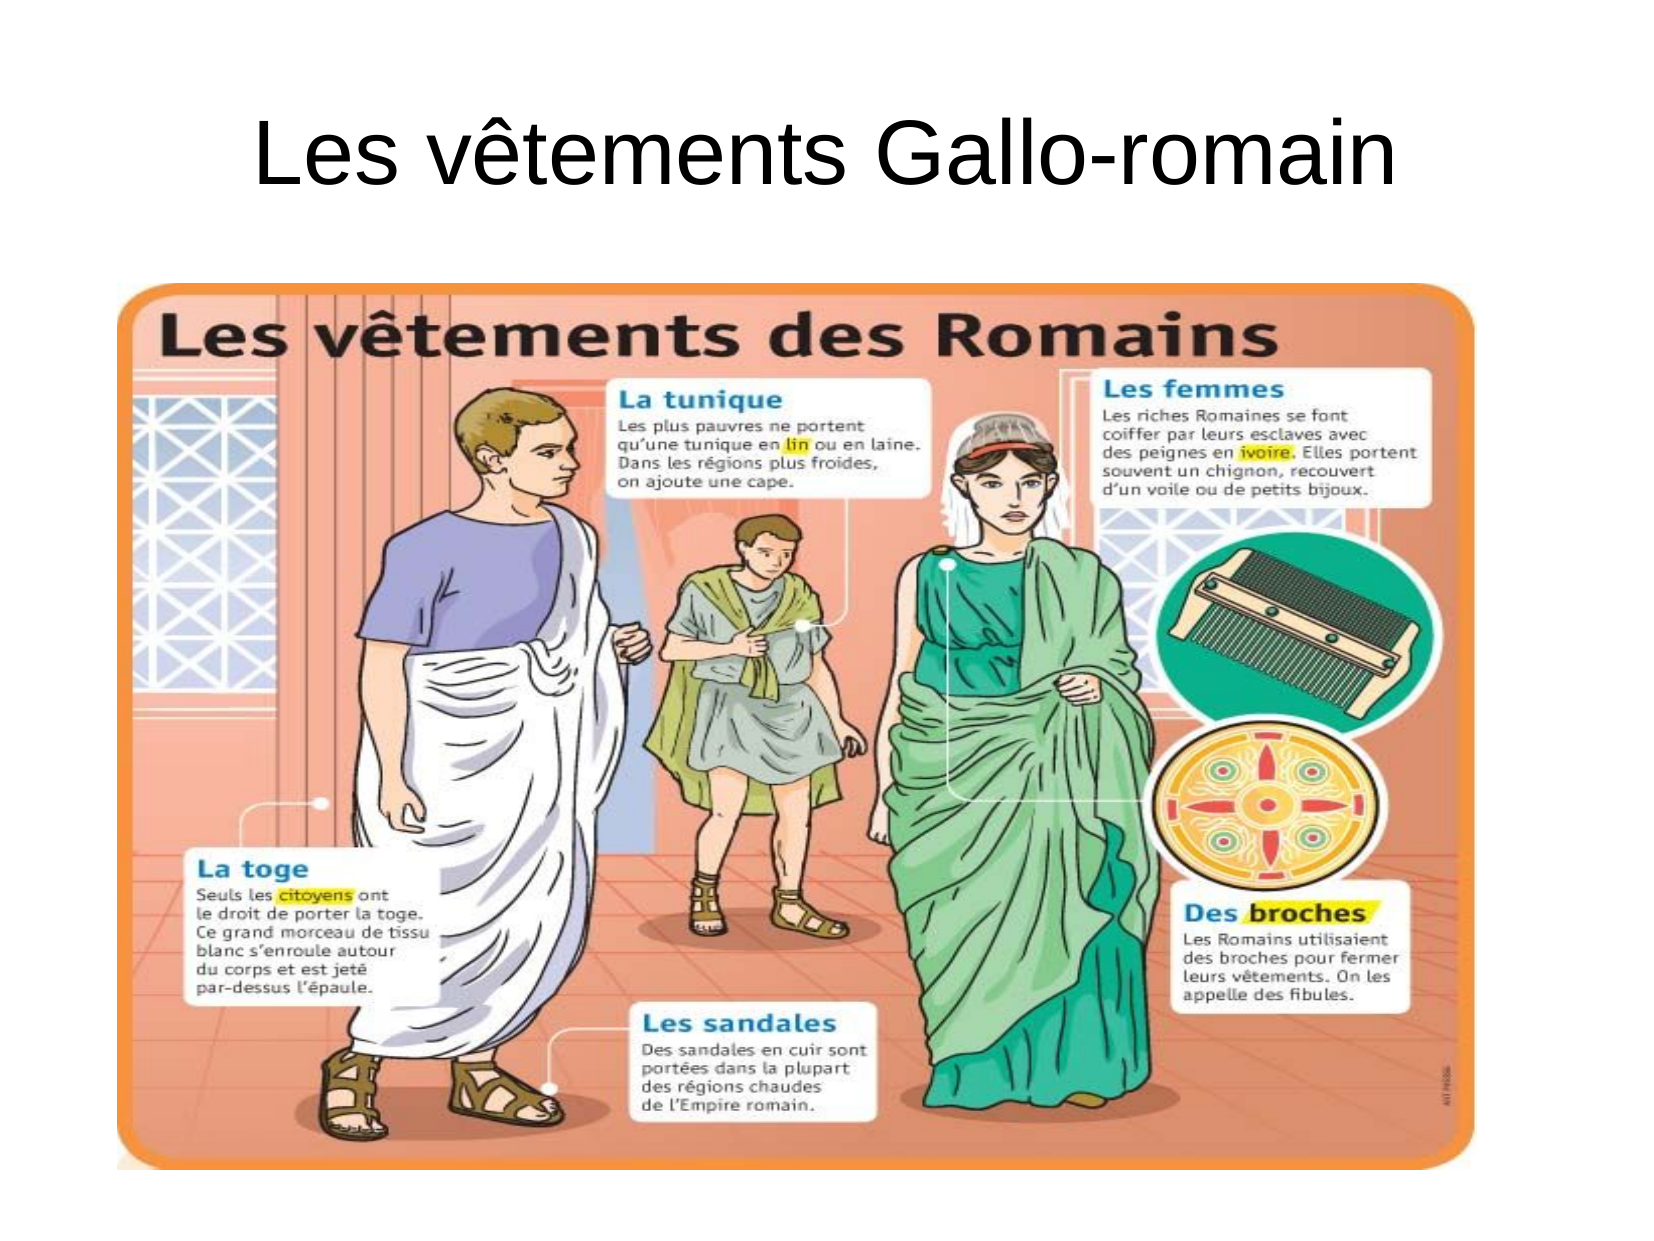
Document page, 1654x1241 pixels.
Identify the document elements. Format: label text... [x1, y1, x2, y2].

title Les vêtements Gallo-romain [82, 49, 1571, 257]
picture [117, 283, 1477, 1170]
